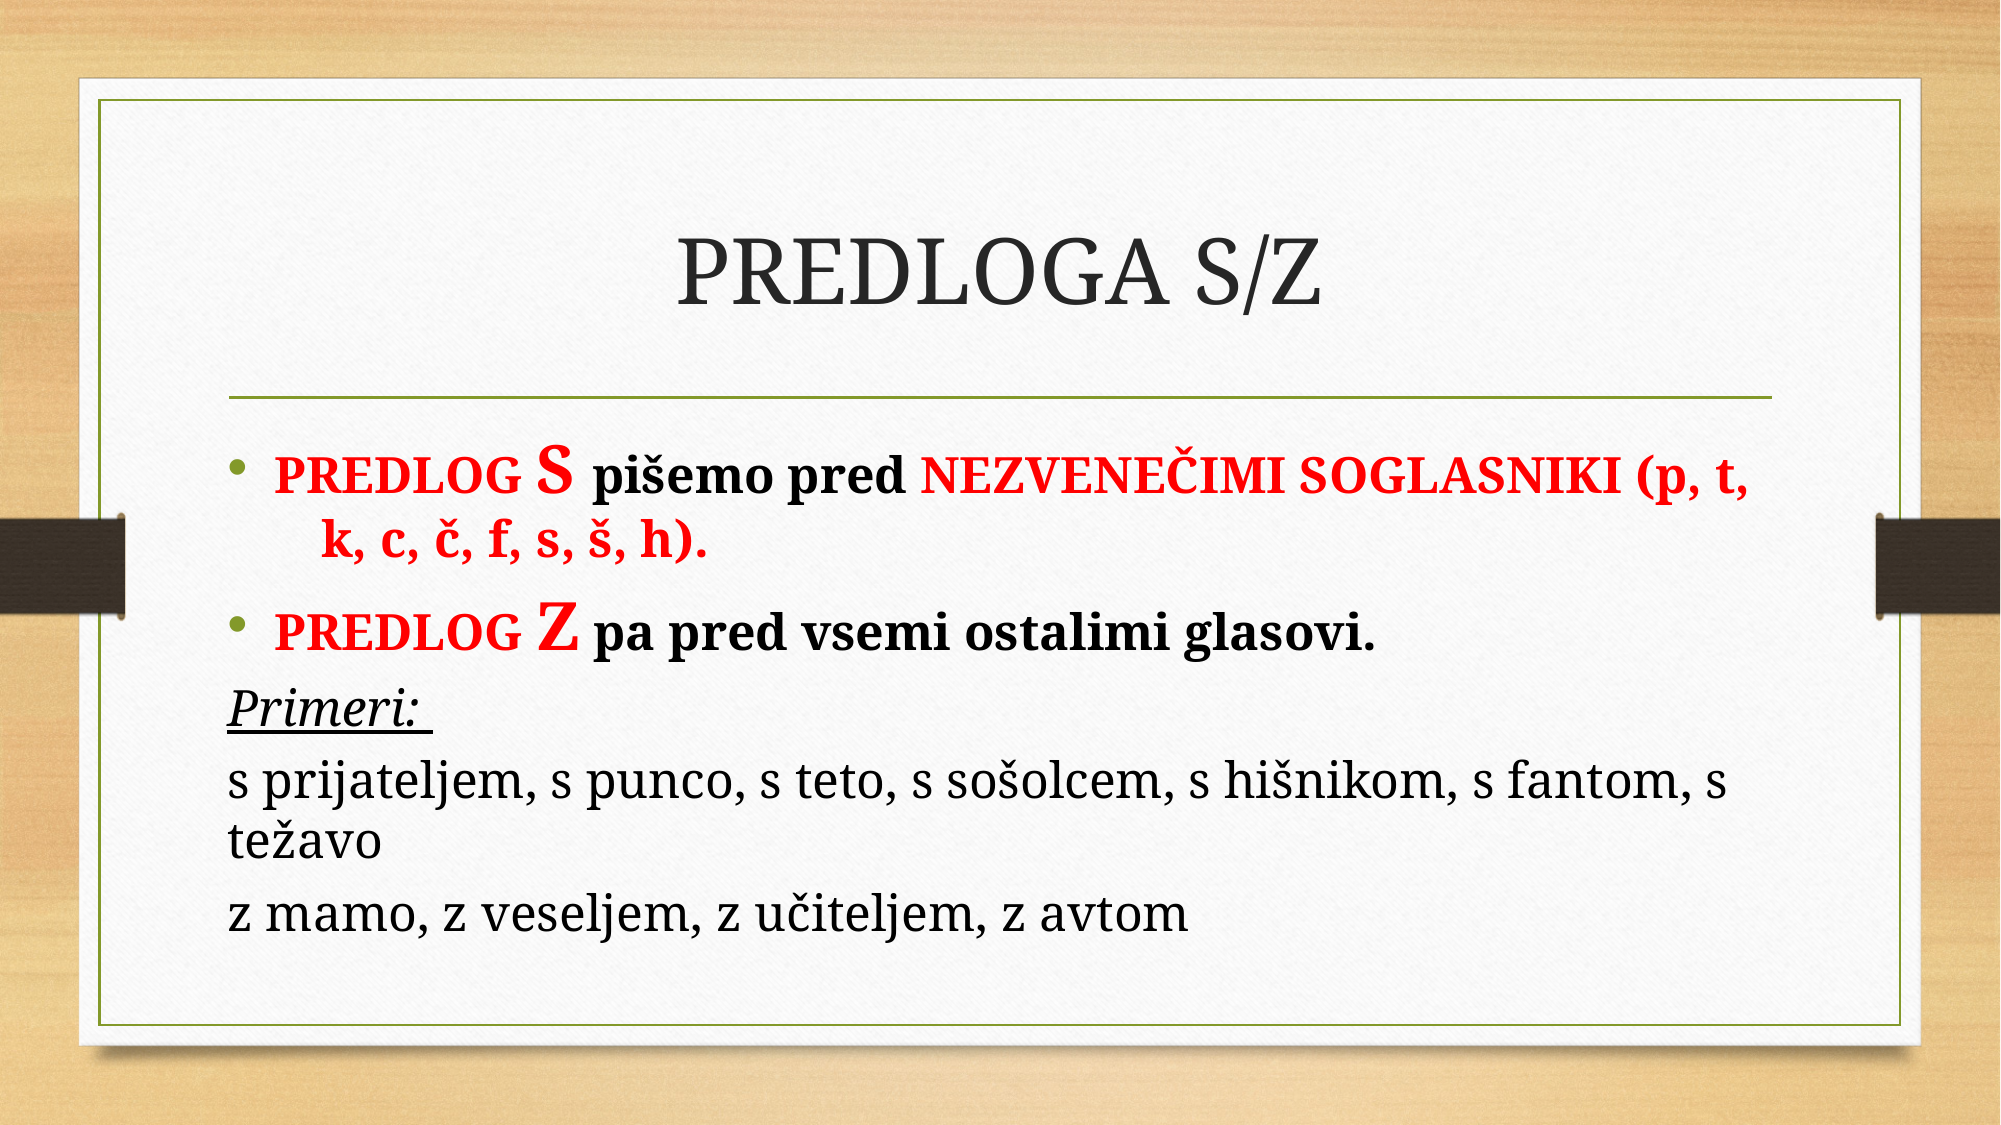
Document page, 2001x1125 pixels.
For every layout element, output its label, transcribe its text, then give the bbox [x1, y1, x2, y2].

title PREDLOGA S/Z [212, 161, 1788, 376]
list PREDLOG S pišemo pred NEZVENEČIMI SOGLASNIKI (p, t, k, c, č, f, s, š, h). PREDLOG Z pa pred vsemi ostalimi glasovi. Primeri: s prijateljem, s punco, s teto, s sošolcem, s hišnikom, s fantom, s težavo z mamo, z veseljem, z učiteljem, z avtom [212, 419, 1788, 964]
